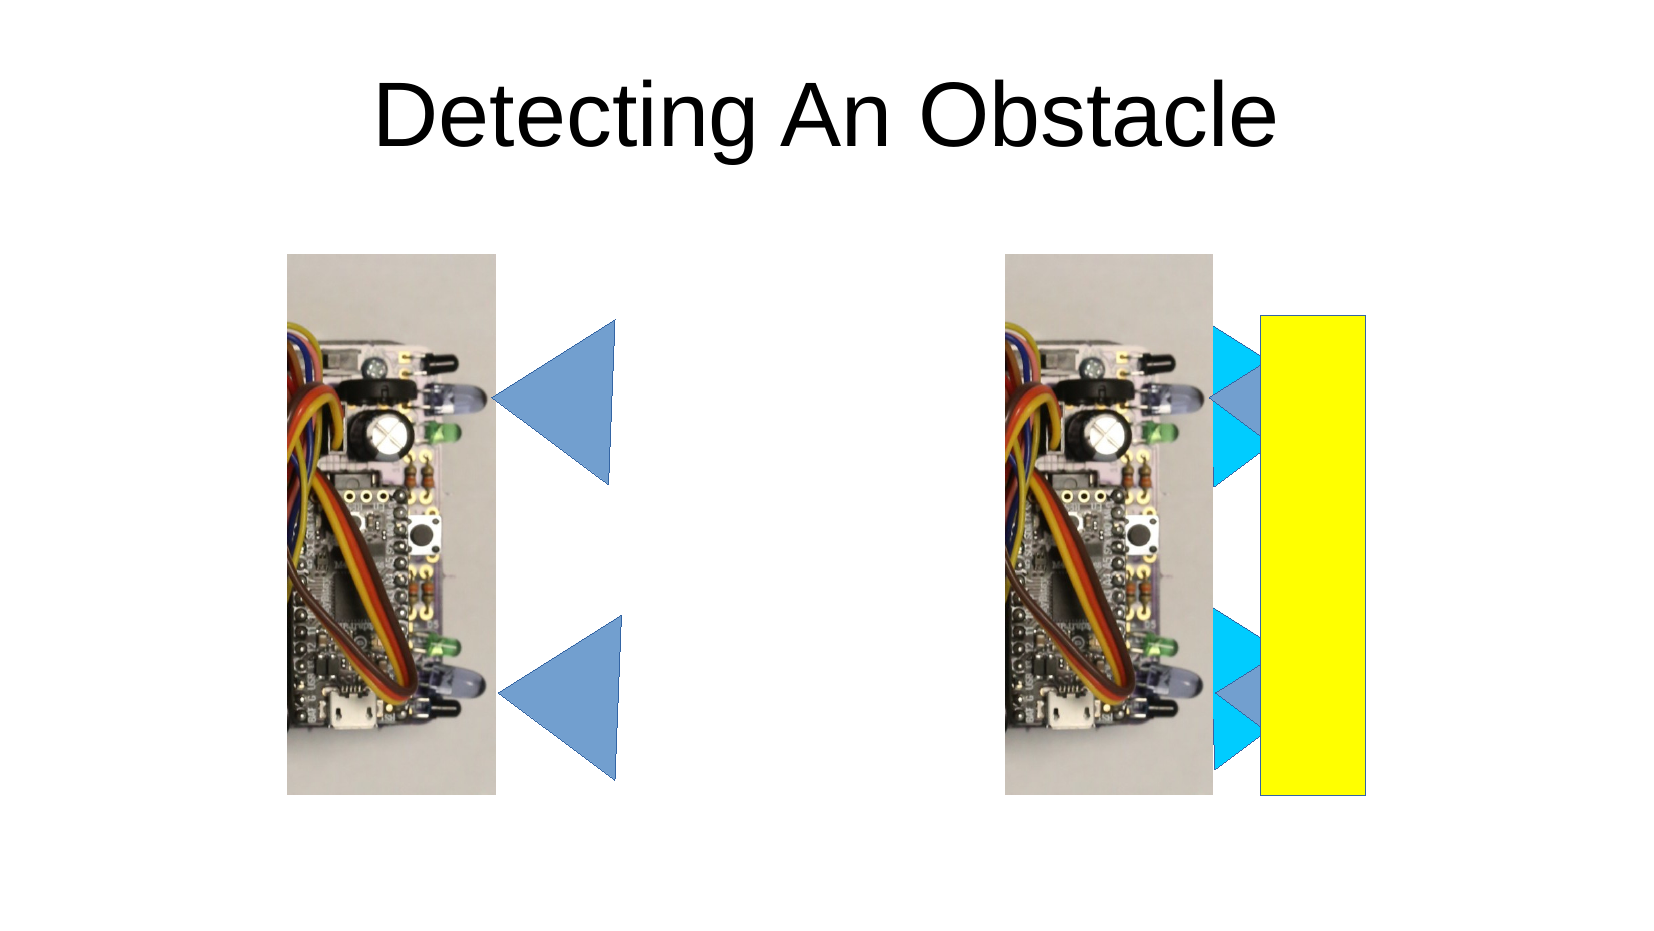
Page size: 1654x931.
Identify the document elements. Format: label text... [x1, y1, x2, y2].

text_box [1209, 315, 1366, 796]
text_box [491, 319, 616, 485]
picture [1005, 254, 1213, 795]
text_box [498, 615, 622, 781]
picture [287, 254, 496, 795]
title Detecting An Obstacle [82, 37, 1571, 193]
